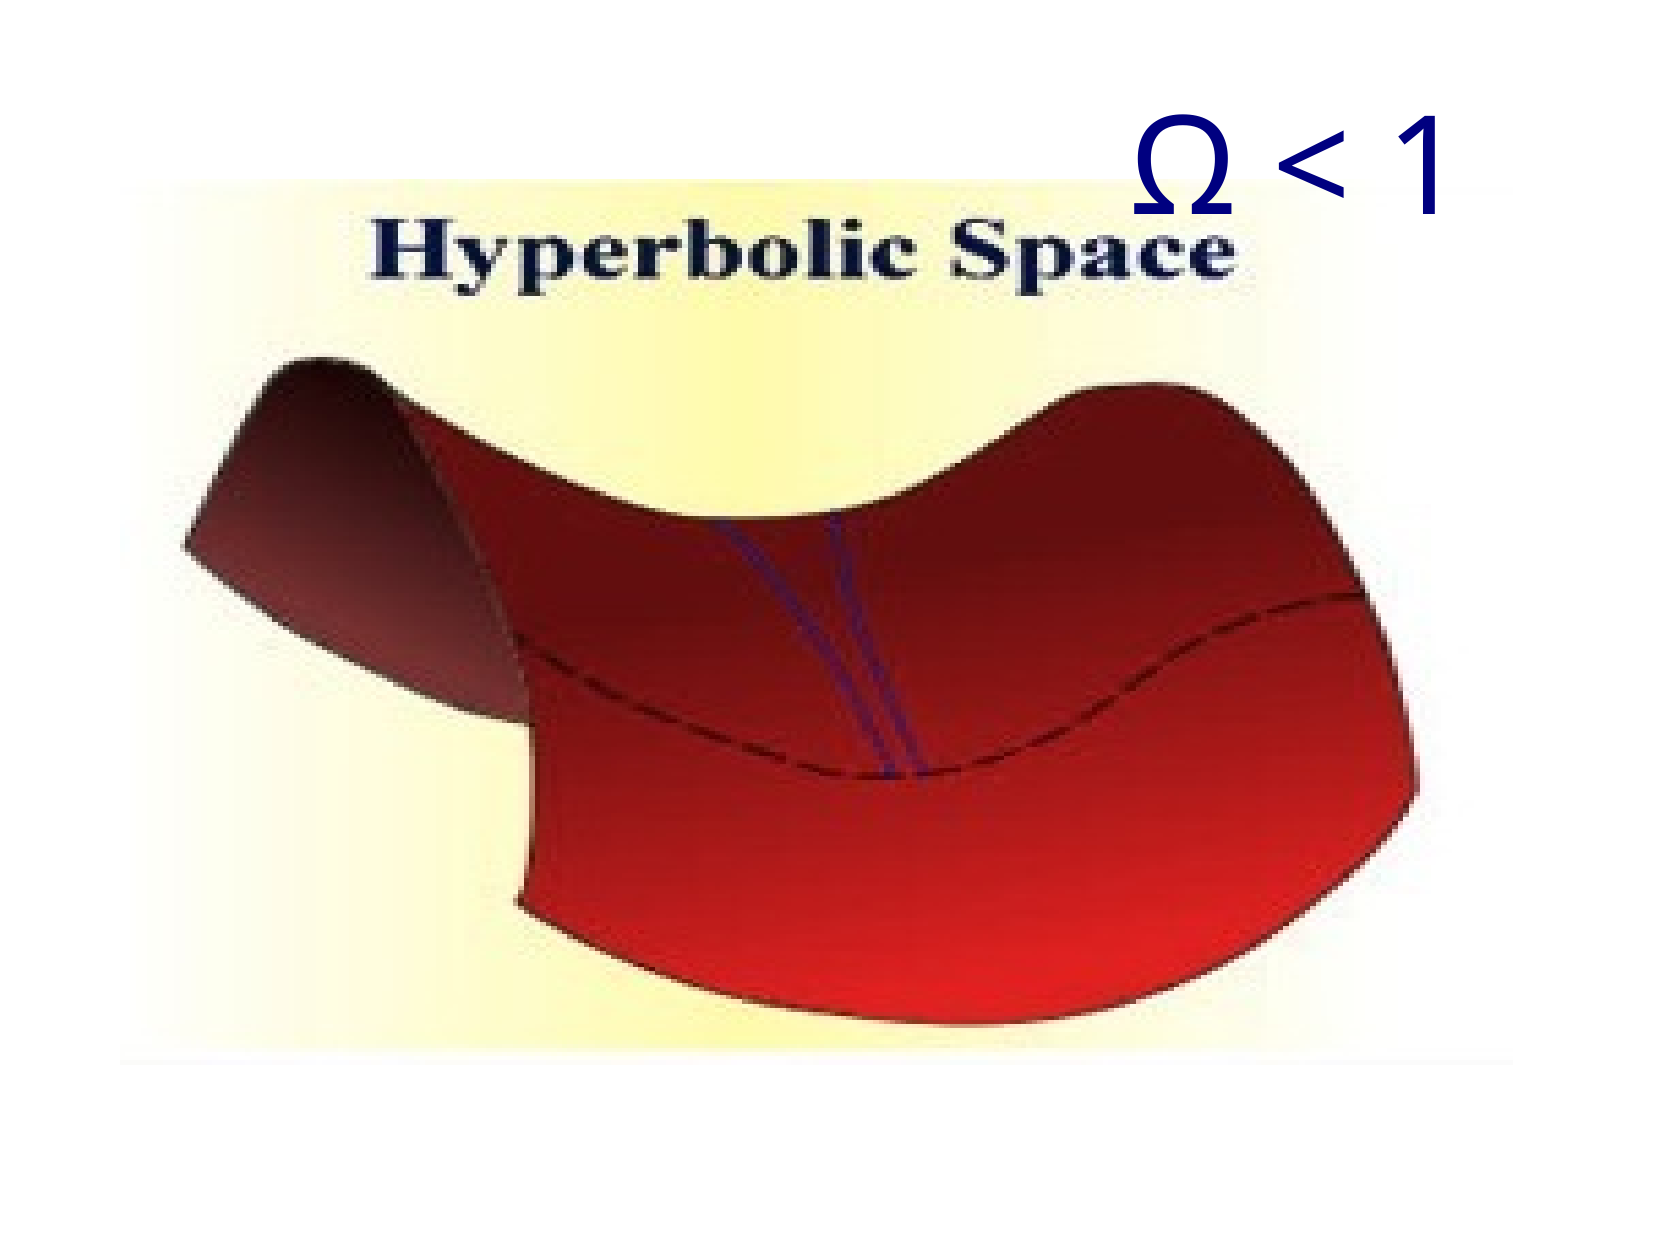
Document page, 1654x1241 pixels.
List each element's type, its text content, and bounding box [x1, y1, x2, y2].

text_box Ω < 1 [1020, 60, 1576, 243]
picture [120, 179, 1513, 1066]
